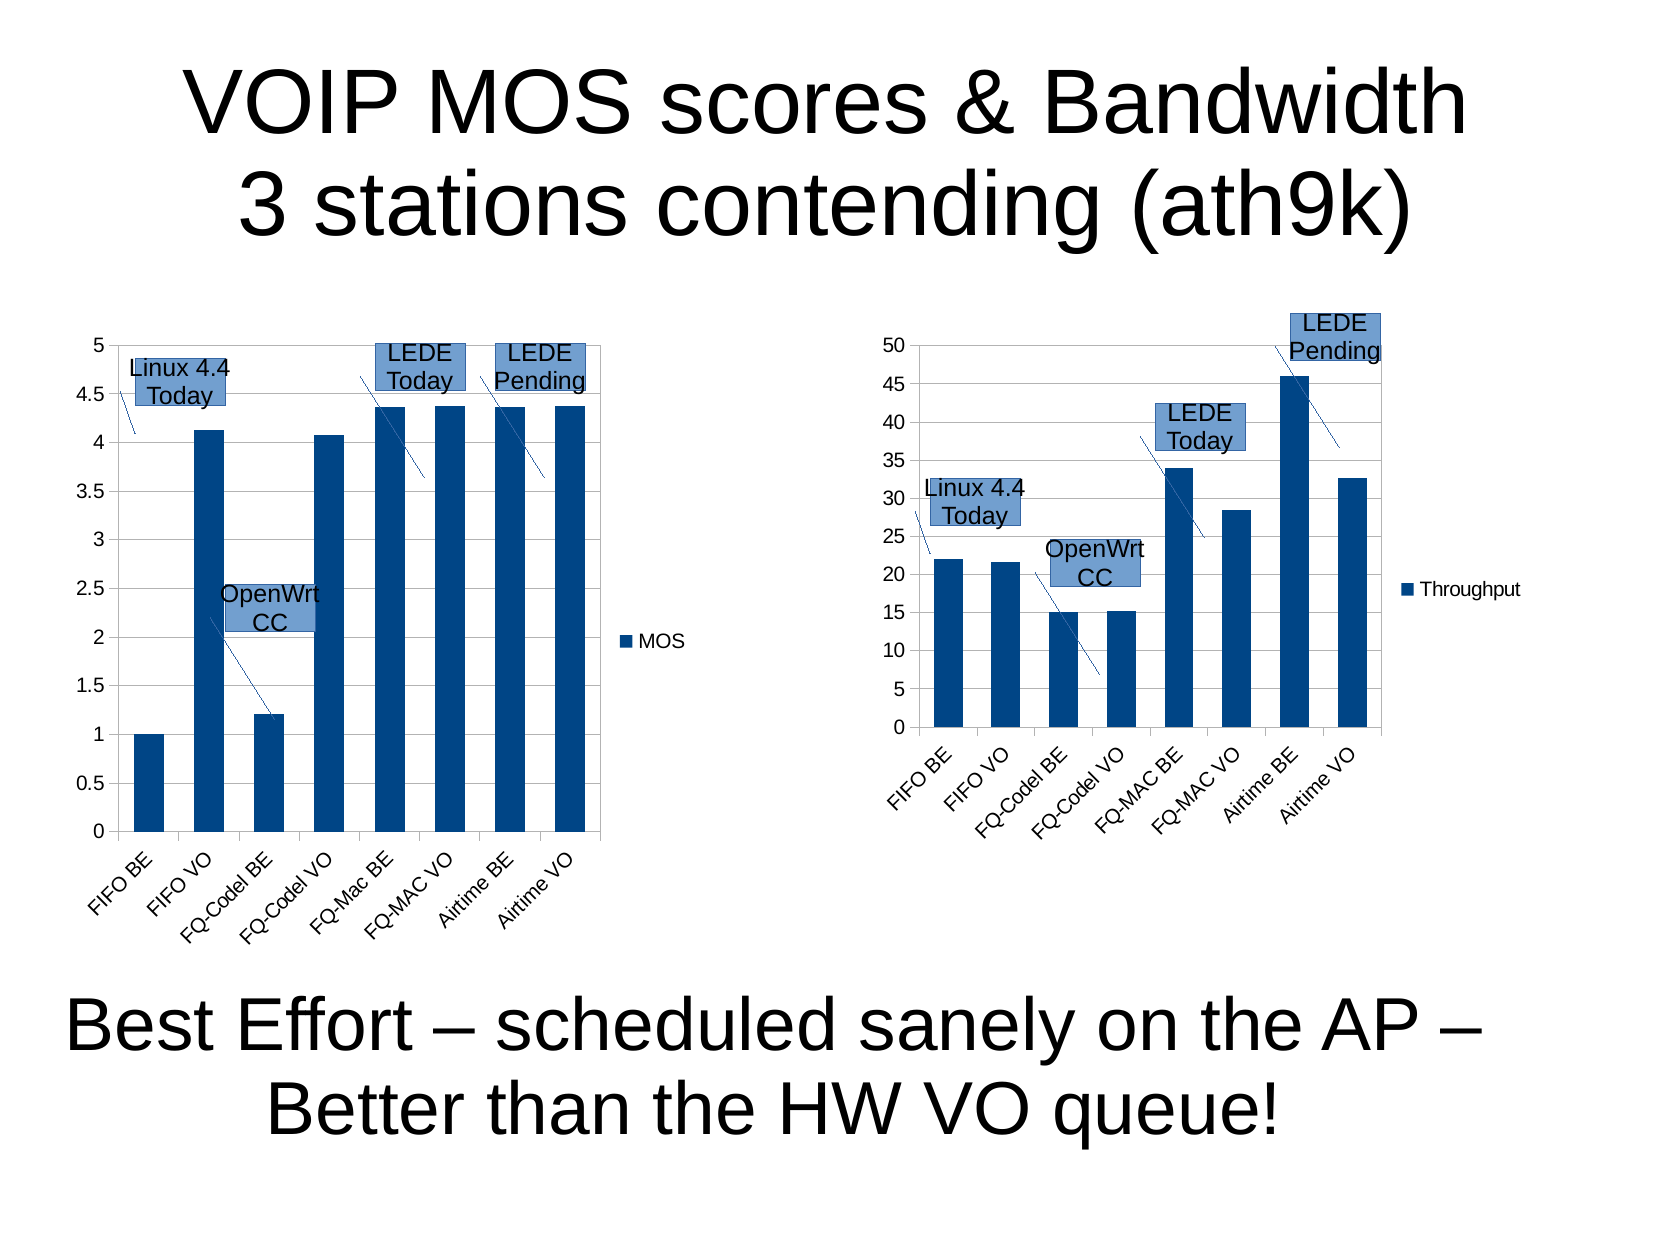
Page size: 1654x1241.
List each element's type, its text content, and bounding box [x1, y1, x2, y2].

text_box OpenWrt CC [1050, 540, 1140, 586]
text_box LEDE Pending [495, 343, 585, 390]
text_box LEDE Today [375, 343, 465, 390]
text_box Linux 4.4 Today [135, 358, 225, 405]
chart [868, 323, 1541, 856]
chart [63, 320, 705, 962]
text_box LEDE Today [1155, 403, 1245, 450]
title VOIP MOS scores & Bandwidth 3 stations contending (ath9k) [82, 49, 1571, 257]
text_box LEDE Pending [1290, 313, 1380, 360]
title Best Effort – scheduled sanely on the AP – Better than the HW VO queue! [30, 962, 1519, 1171]
text_box OpenWrt CC [225, 585, 315, 631]
text_box Linux 4.4 Today [930, 478, 1020, 525]
